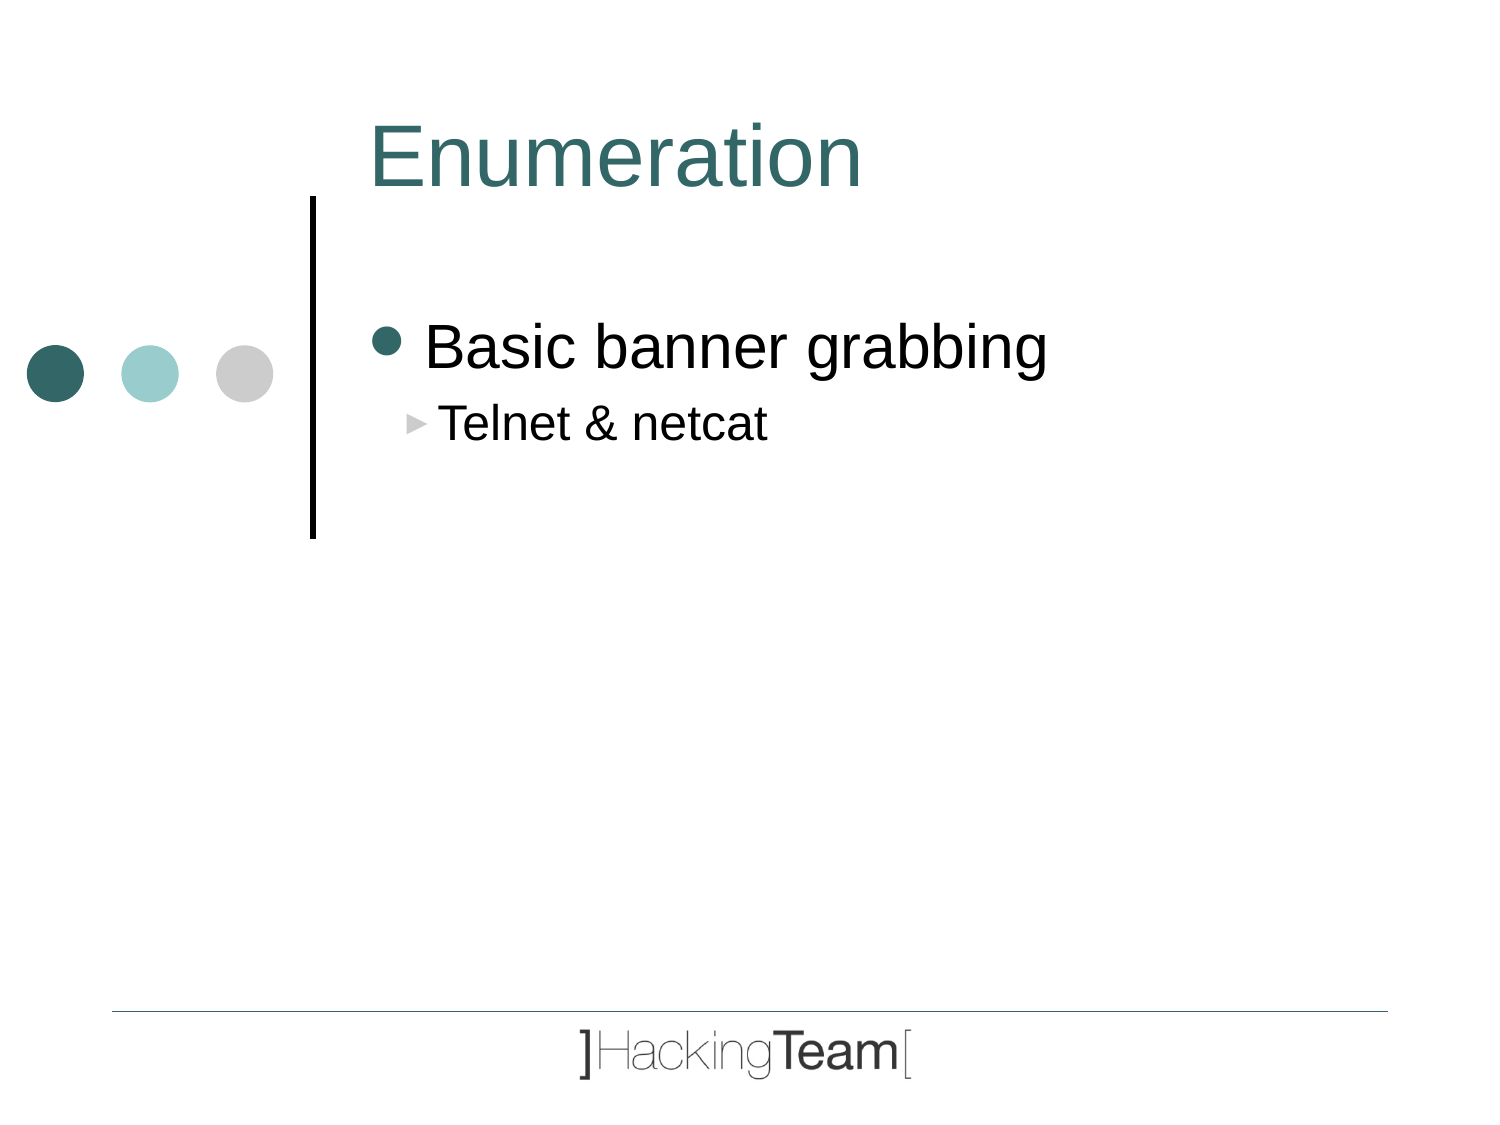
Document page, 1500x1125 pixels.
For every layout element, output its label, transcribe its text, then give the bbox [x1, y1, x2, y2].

picture [574, 1041, 916, 1084]
list Basic banner grabbing Telnet & netcat [249, 312, 1401, 1041]
title Enumeration [249, 38, 1401, 275]
